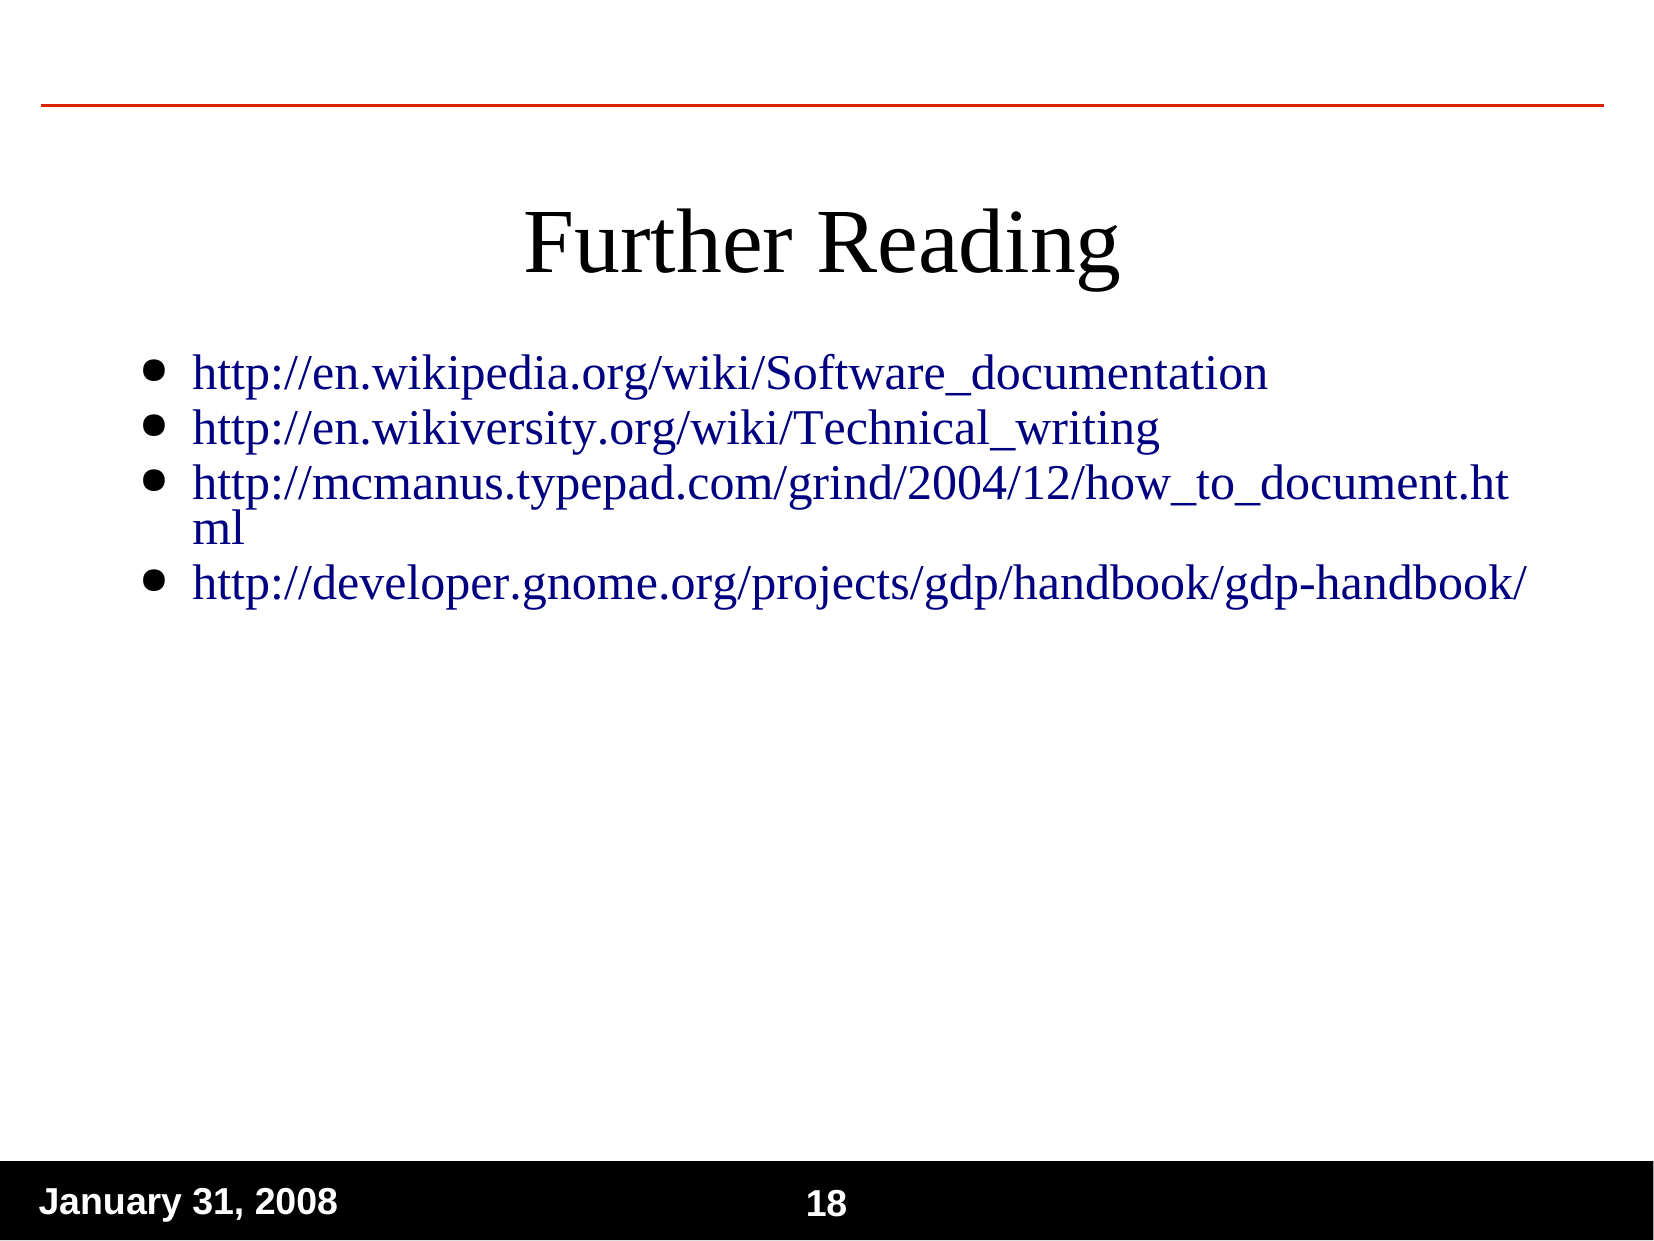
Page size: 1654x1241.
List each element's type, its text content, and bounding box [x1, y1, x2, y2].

list http://en.wikipedia.org/wiki/Software_documentation http://en.wikiversity.org/wiki/Technical_writing http://mcmanus.typepad.com/grind/2004/12/how_to_document.html http://developer.gnome.org/projects/gdp/handbook/gdp-handbook/ [121, 344, 1534, 1127]
title Further Reading [117, 137, 1530, 346]
